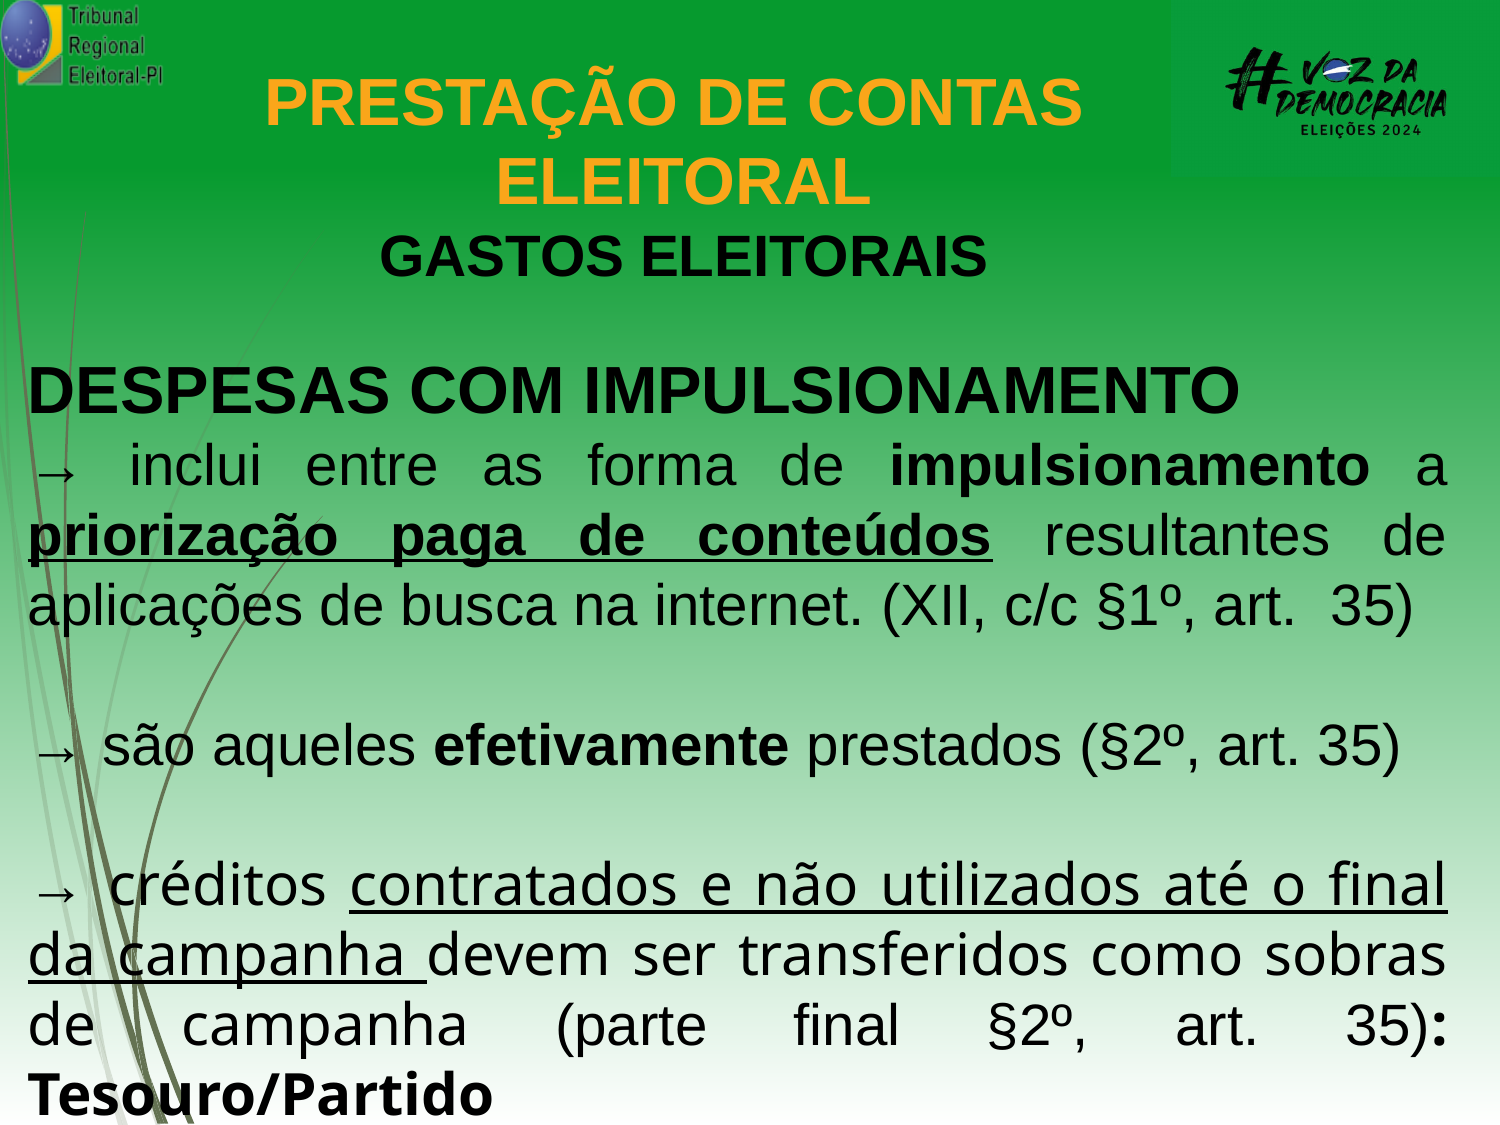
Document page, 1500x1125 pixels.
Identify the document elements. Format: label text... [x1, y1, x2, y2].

text_box DESPESAS COM IMPULSIONAMENTO → inclui entre as forma de impulsionamento a priorização paga de conteúdos resultantes de aplicações de busca na internet. (XII, c/c §1º, art. 35) → são aqueles efetivamente prestados (§2º, art. 35) → créditos contratados e não utilizados até o final da campanha devem ser transferidos como sobras de campanha (parte final §2º, art. 35): Tesouro/Partido [12, 259, 1463, 1074]
text_box PRESTAÇÃO DE CONTAS ELEITORAL GASTOS ELEITORAIS [0, 50, 1368, 258]
picture [1171, 0, 1500, 177]
picture [0, 0, 177, 94]
